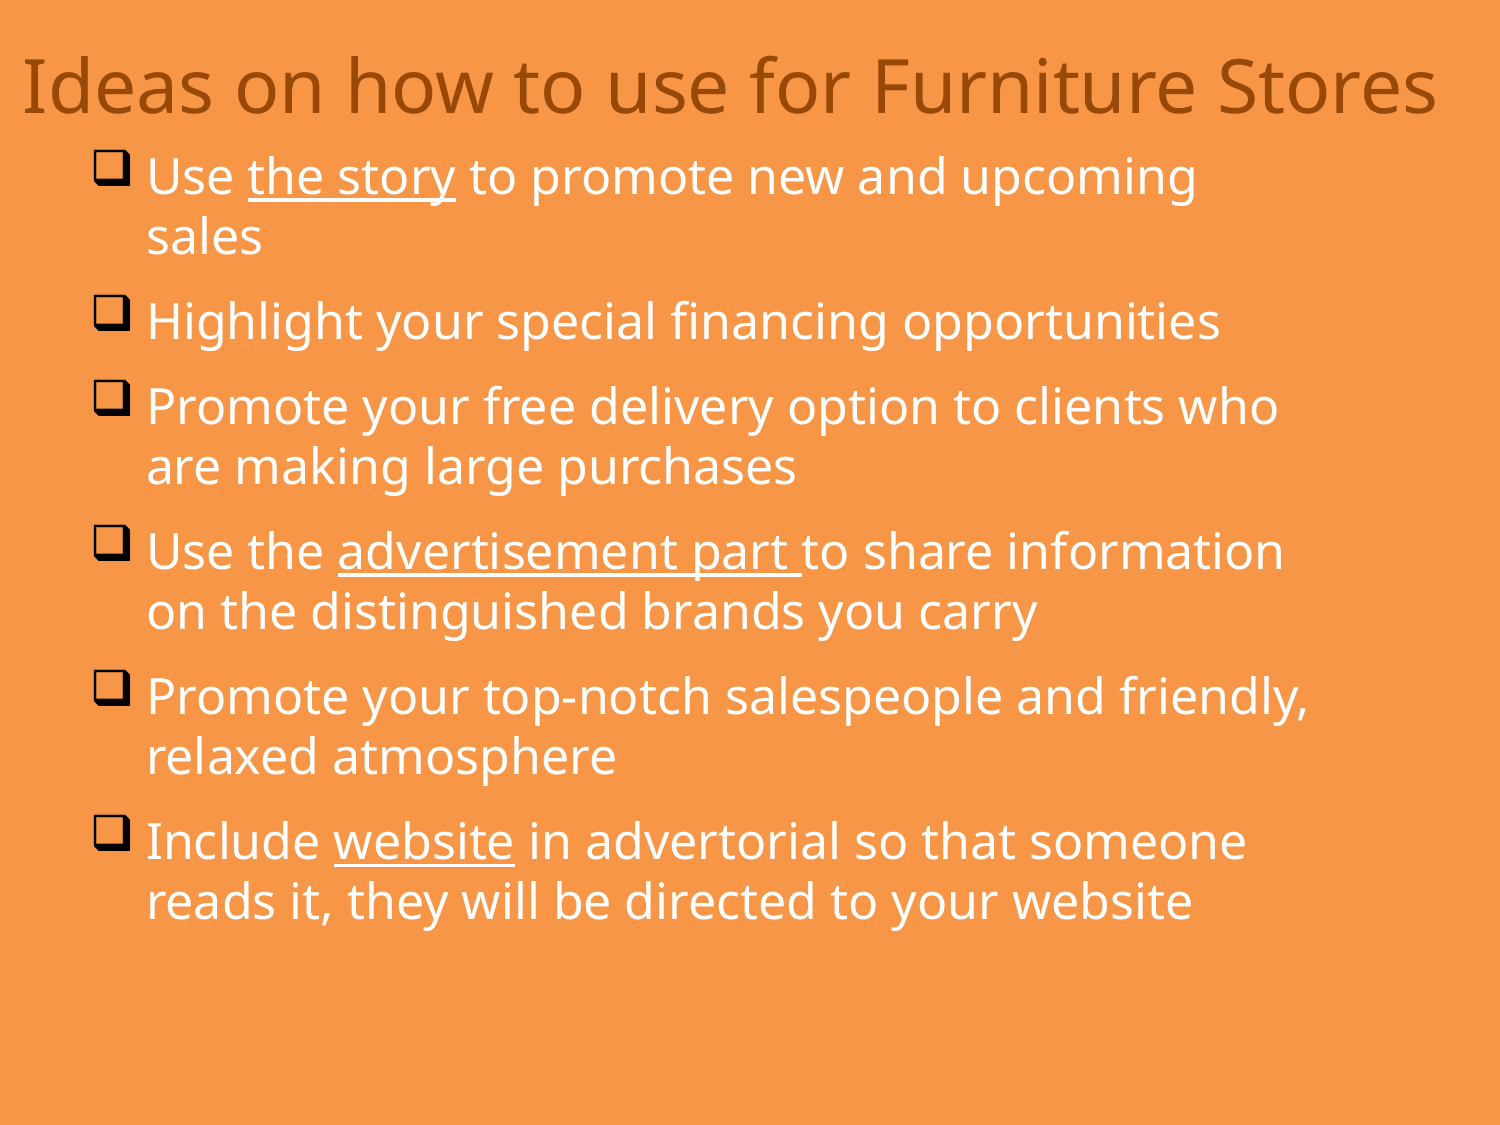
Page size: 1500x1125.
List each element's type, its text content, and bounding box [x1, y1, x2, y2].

text_box Use the story to promote new and upcoming sales Highlight your special financing opportunities Promote your free delivery option to clients who are making large purchases Use the advertisement part to share information on the distinguished brands you carry Promote your top-notch salespeople and friendly, relaxed atmosphere Include website in advertorial so that someone reads it, they will be directed to your website [74, 137, 1338, 938]
title Ideas on how to use for Furniture Stores [0, 5, 1463, 161]
